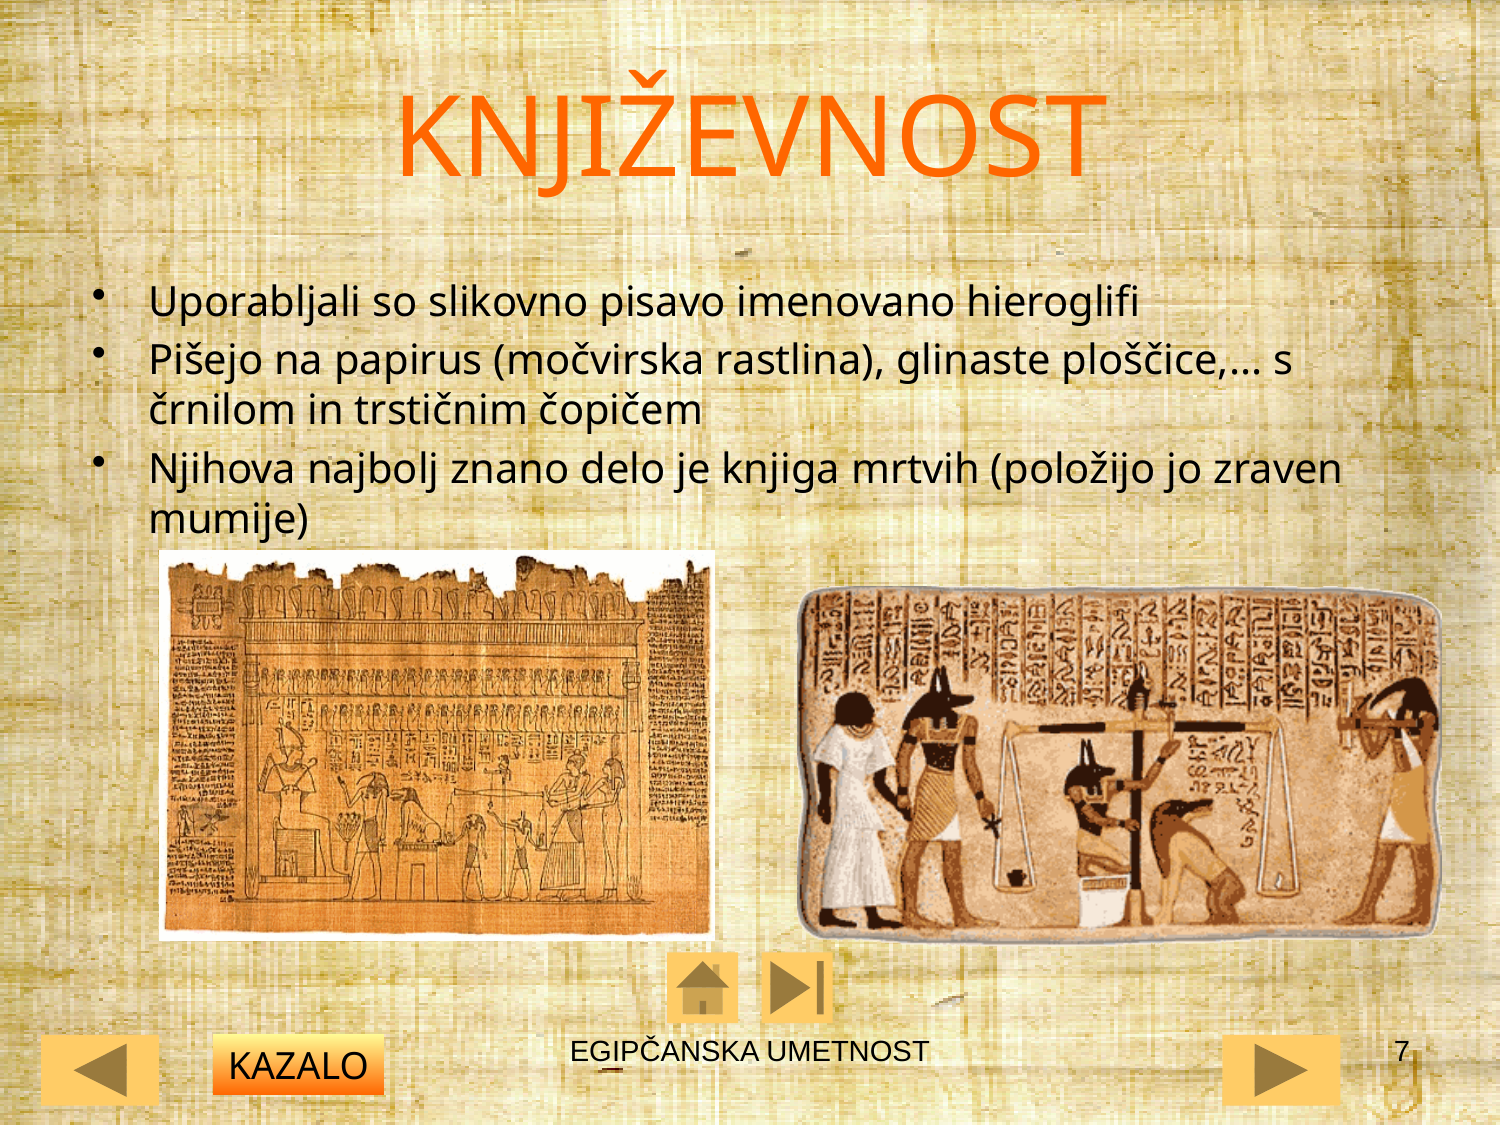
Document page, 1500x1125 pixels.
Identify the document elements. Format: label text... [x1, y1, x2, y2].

text_box KAZALO [213, 1034, 384, 1095]
list Uporabljali so slikovno pisavo imenovano hieroglifi Pišejo na papirus (močvirska rastlina), glinaste ploščice,... s črnilom in trstičnim čopičem Njihova najbolj znano delo je knjiga mrtvih (položijo jo zraven mumije) [76, 267, 1427, 1010]
footer EGIPČANSKA UMETNOST [512, 1024, 988, 1103]
title KNJIŽEVNOST [75, 31, 1425, 233]
text_box [667, 952, 739, 1024]
text_box [41, 1034, 160, 1106]
slide_number <number> [1074, 1024, 1425, 1103]
picture [0, 0, 1500, 1125]
text_box [1222, 1034, 1341, 1106]
text_box [761, 952, 833, 1024]
